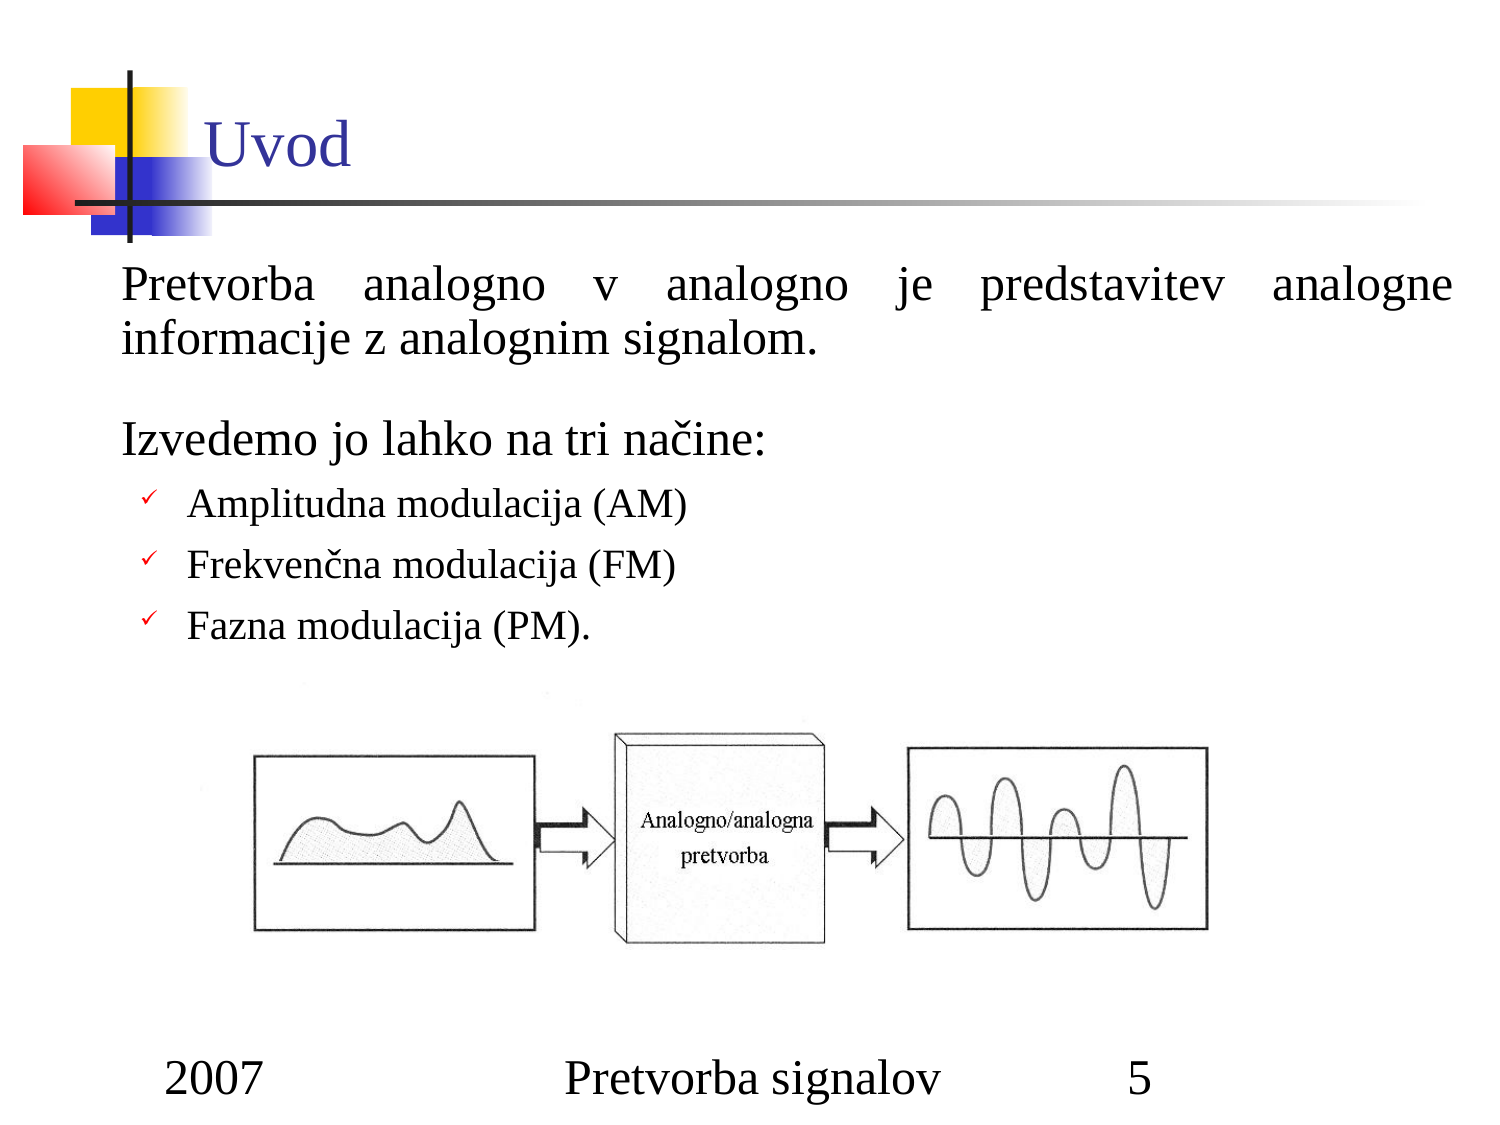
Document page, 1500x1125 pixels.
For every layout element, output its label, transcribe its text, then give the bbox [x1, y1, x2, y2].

title Uvod [188, 92, 1468, 188]
list Pretvorba analogno v analogno je predstavitev analogne informacije z analognim signalom. Izvedemo jo lahko na tri načine: Amplitudna modulacija (AM) Frekvenčna modulacija (FM) Fazna modulacija (PM). [50, 249, 1469, 676]
picture [200, 674, 1295, 1020]
